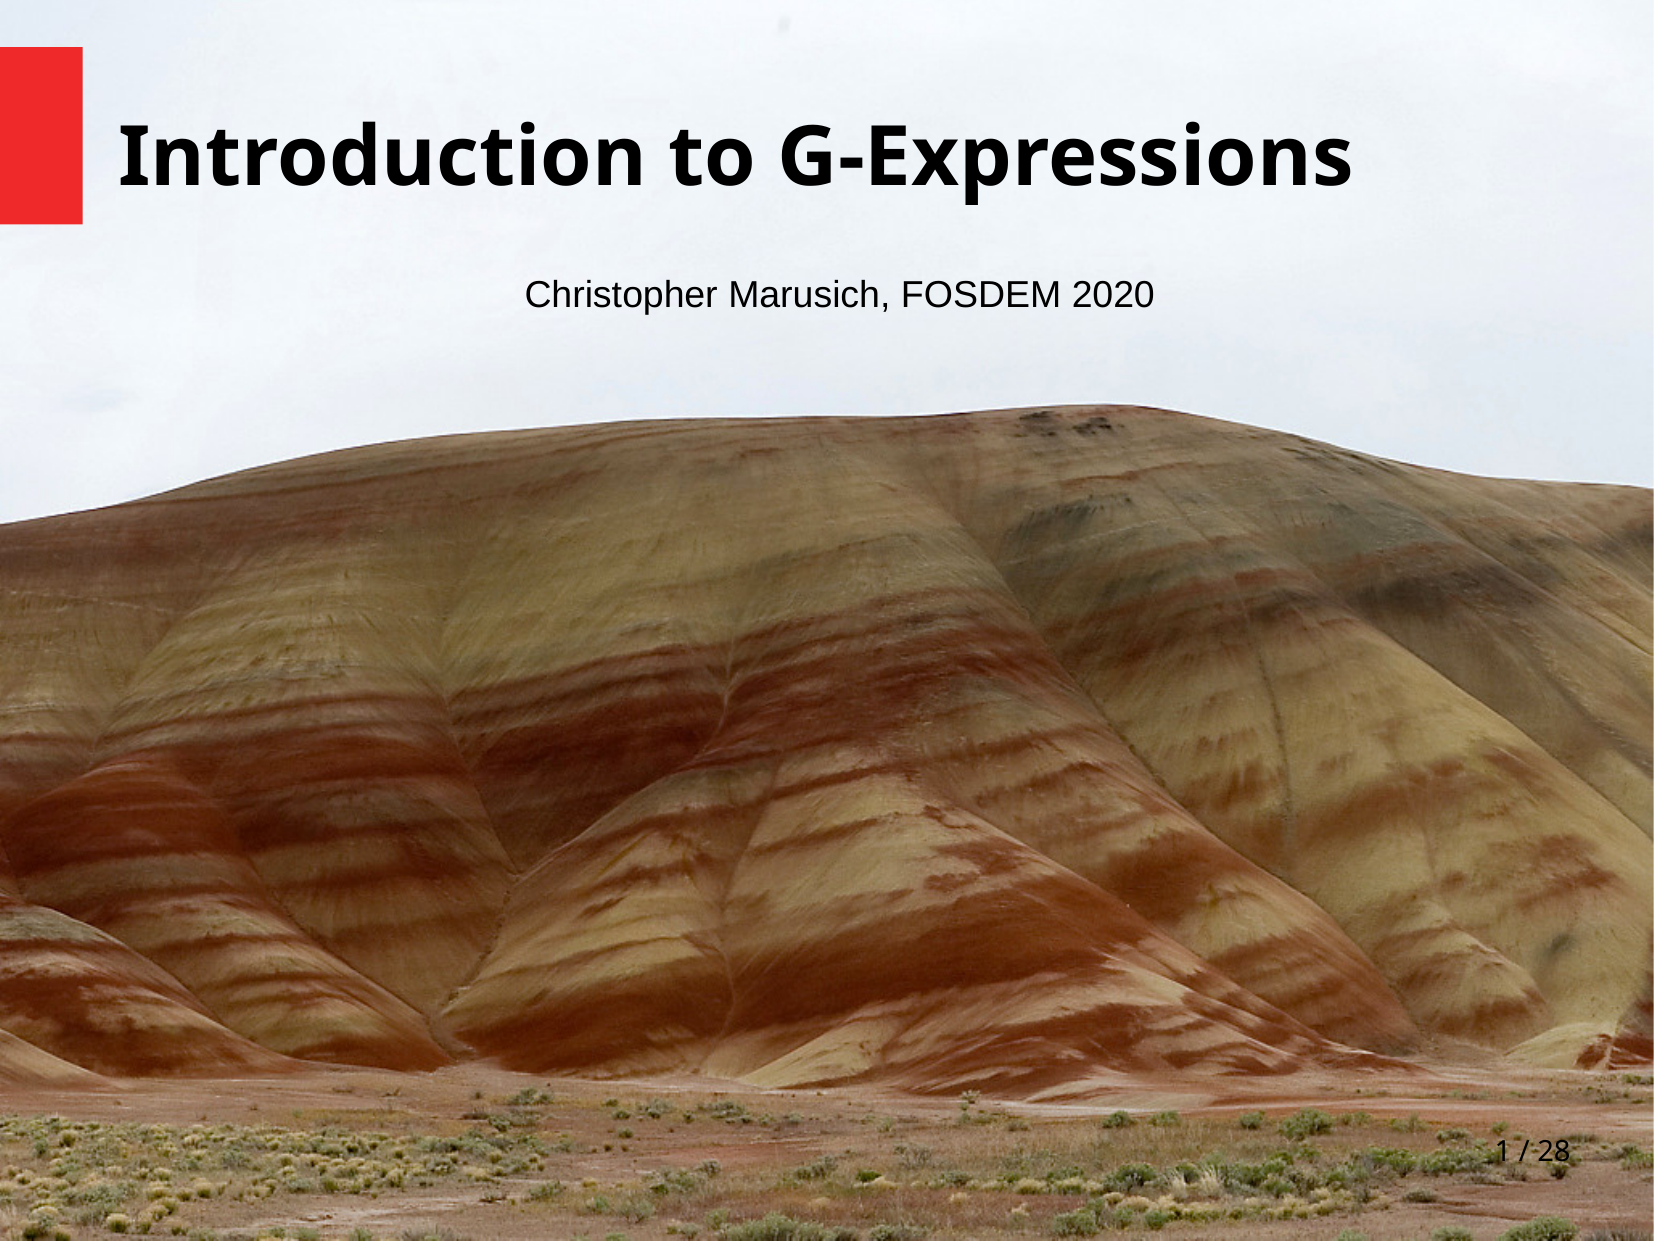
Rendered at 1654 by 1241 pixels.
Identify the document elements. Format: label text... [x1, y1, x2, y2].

picture [0, 0, 1654, 1241]
text_box Christopher Marusich, FOSDEM 2020 [509, 266, 1171, 324]
title Introduction to G-Expressions [118, 49, 1571, 257]
